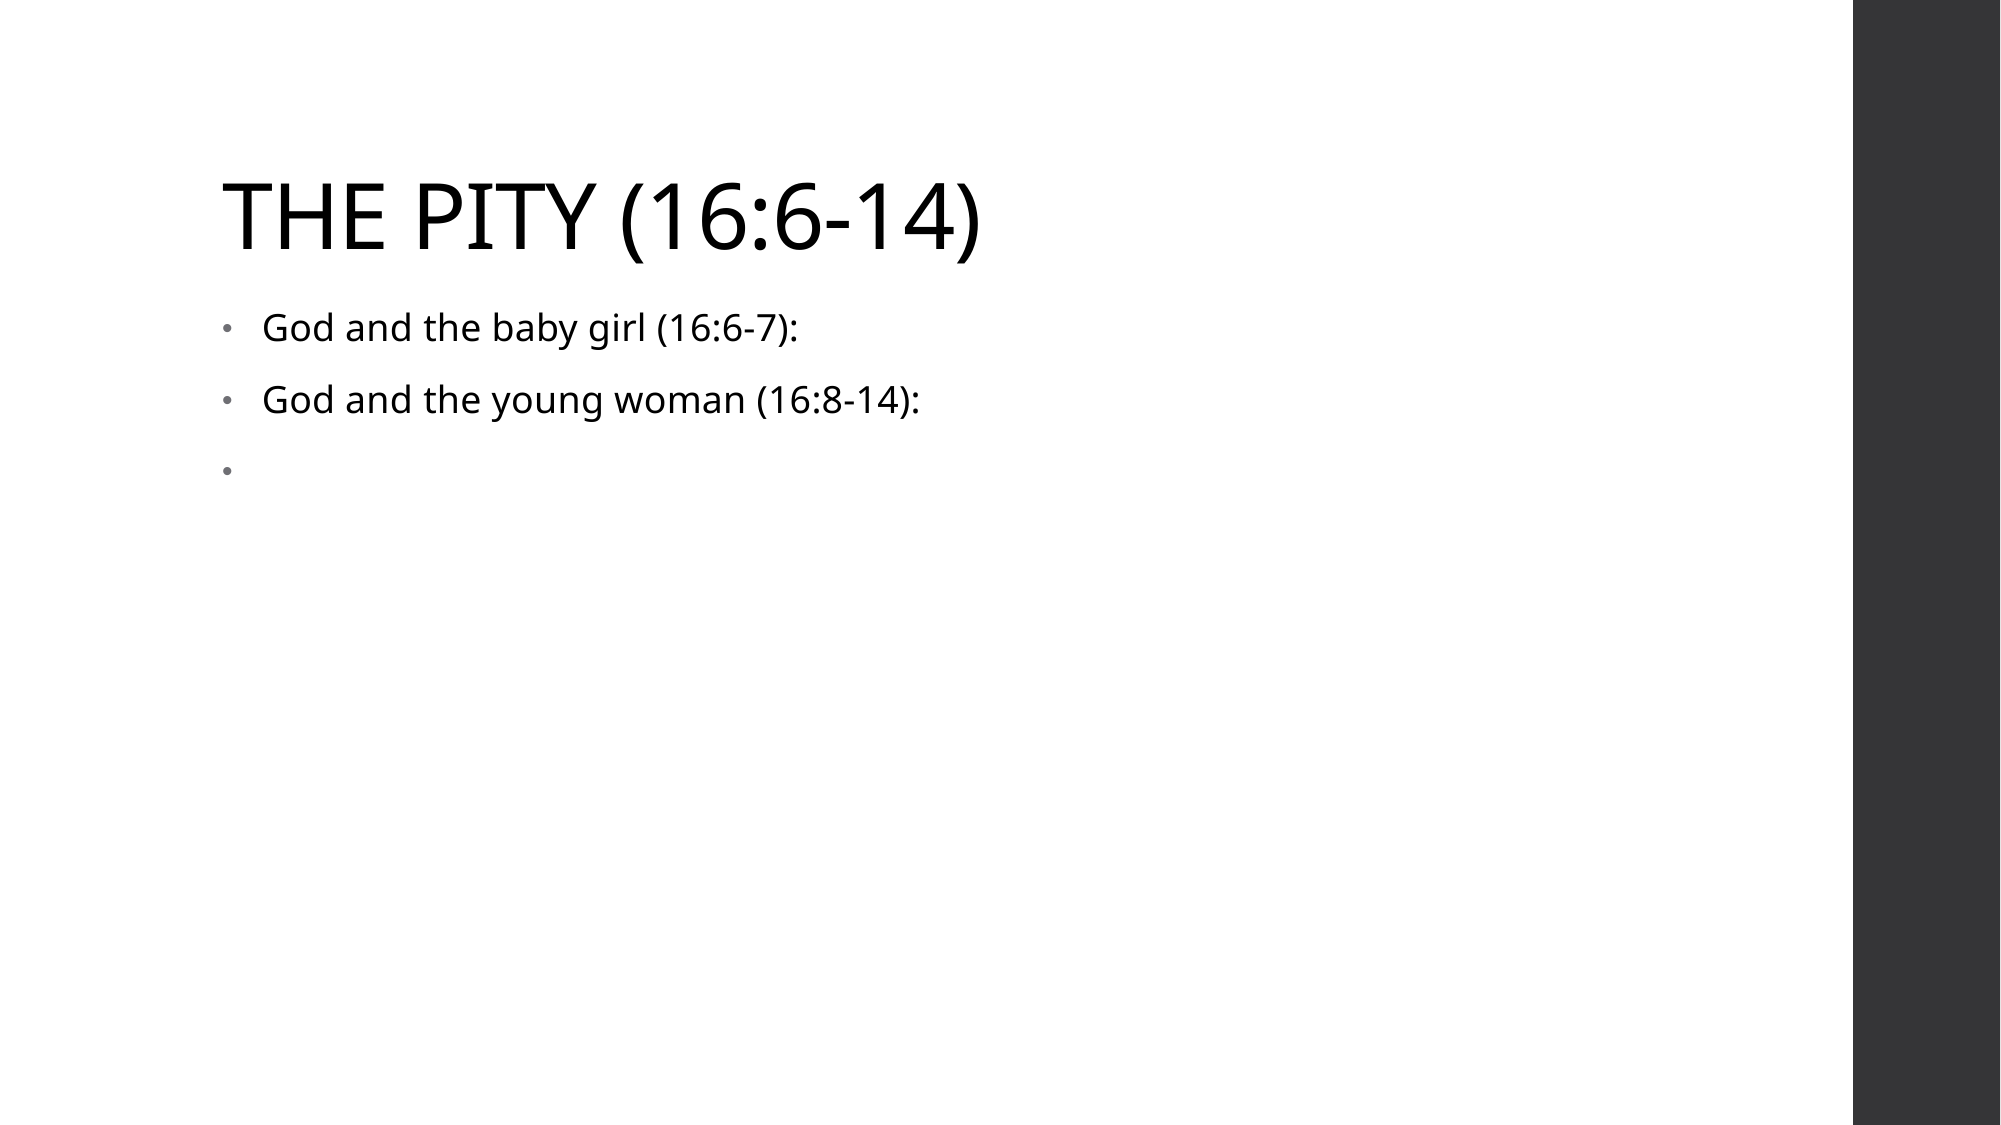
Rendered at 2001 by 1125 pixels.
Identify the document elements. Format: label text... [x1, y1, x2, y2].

list God and the baby girl (16:6-7): God and the young woman (16:8-14): [206, 299, 1617, 1014]
title THE PITY (16:6-14) [206, 60, 1797, 278]
